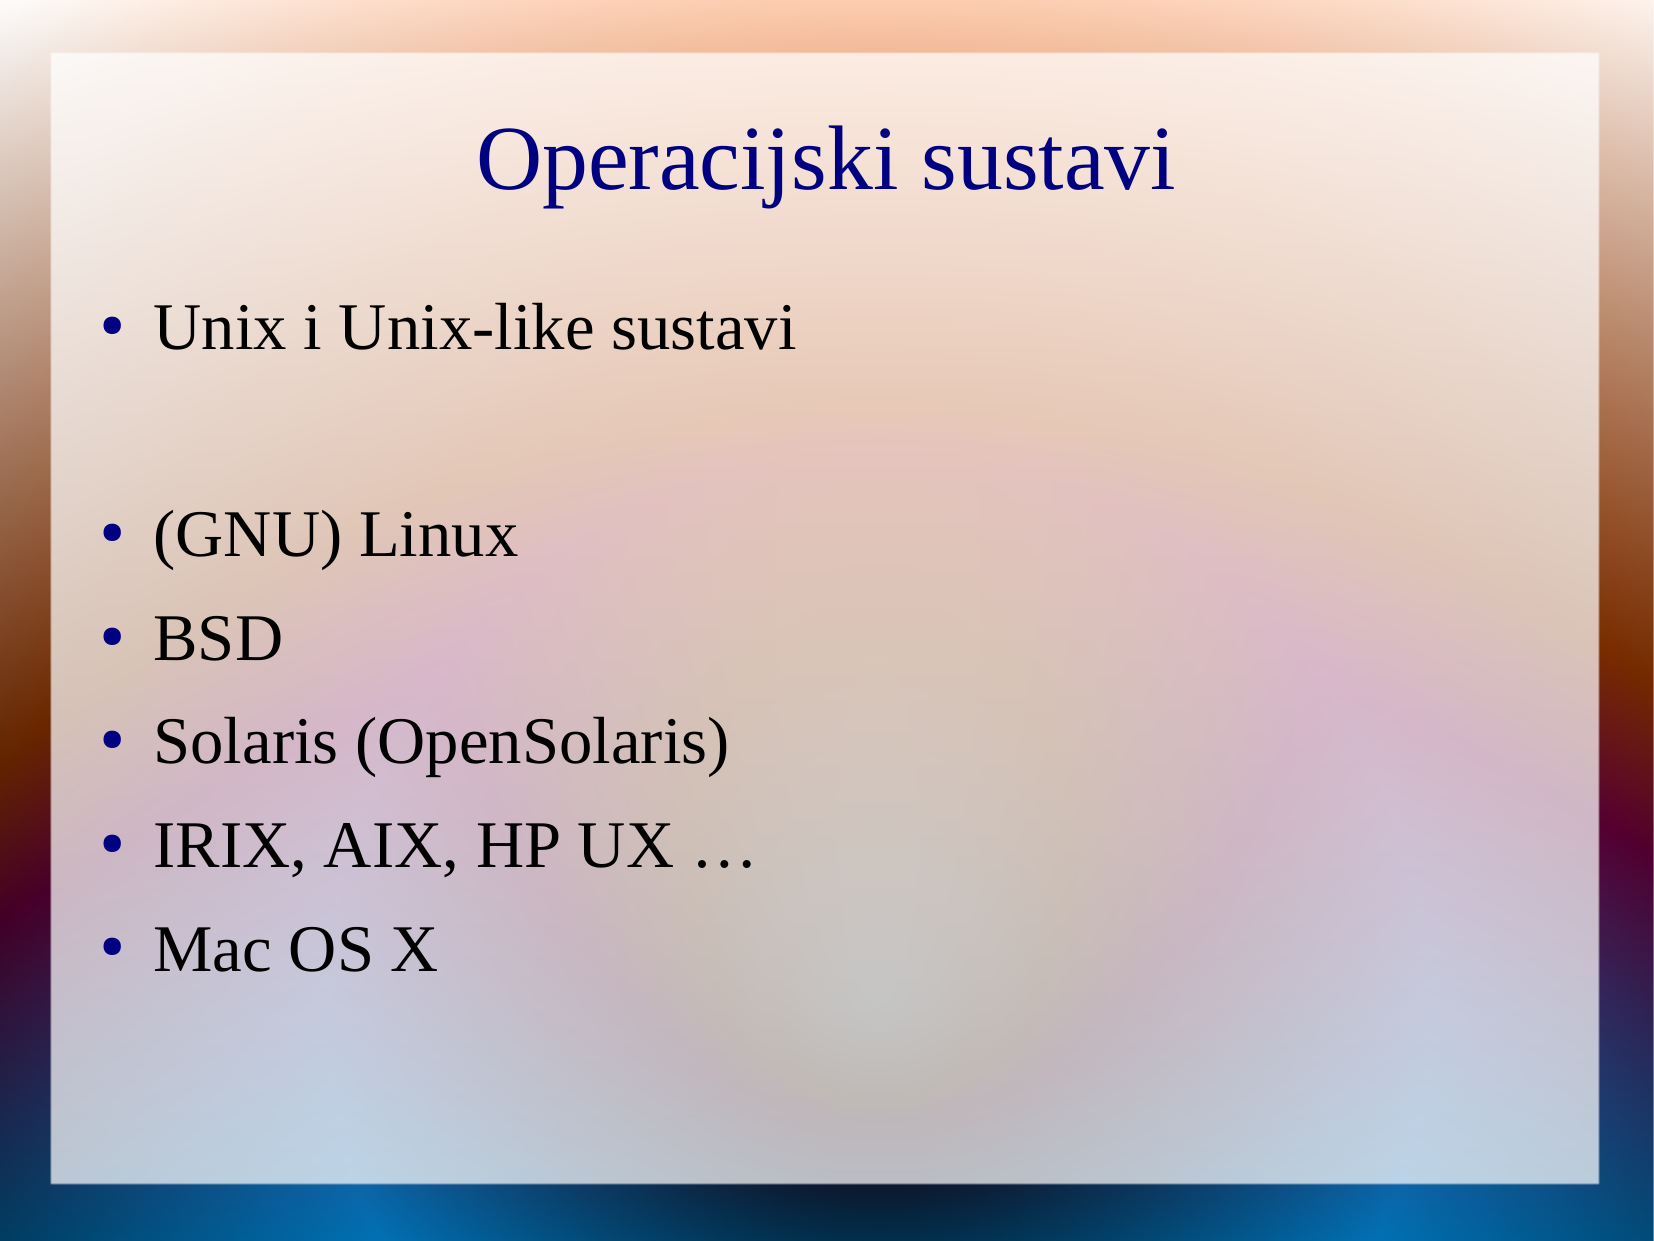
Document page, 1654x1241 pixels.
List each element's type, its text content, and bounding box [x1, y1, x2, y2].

title Operacijski sustavi [82, 62, 1571, 256]
picture [0, 0, 1654, 1241]
list Unix i Unix-like sustavi (GNU) Linux BSD Solaris (OpenSolaris) IRIX, AIX, HP UX … Mac OS X [82, 290, 1571, 1094]
